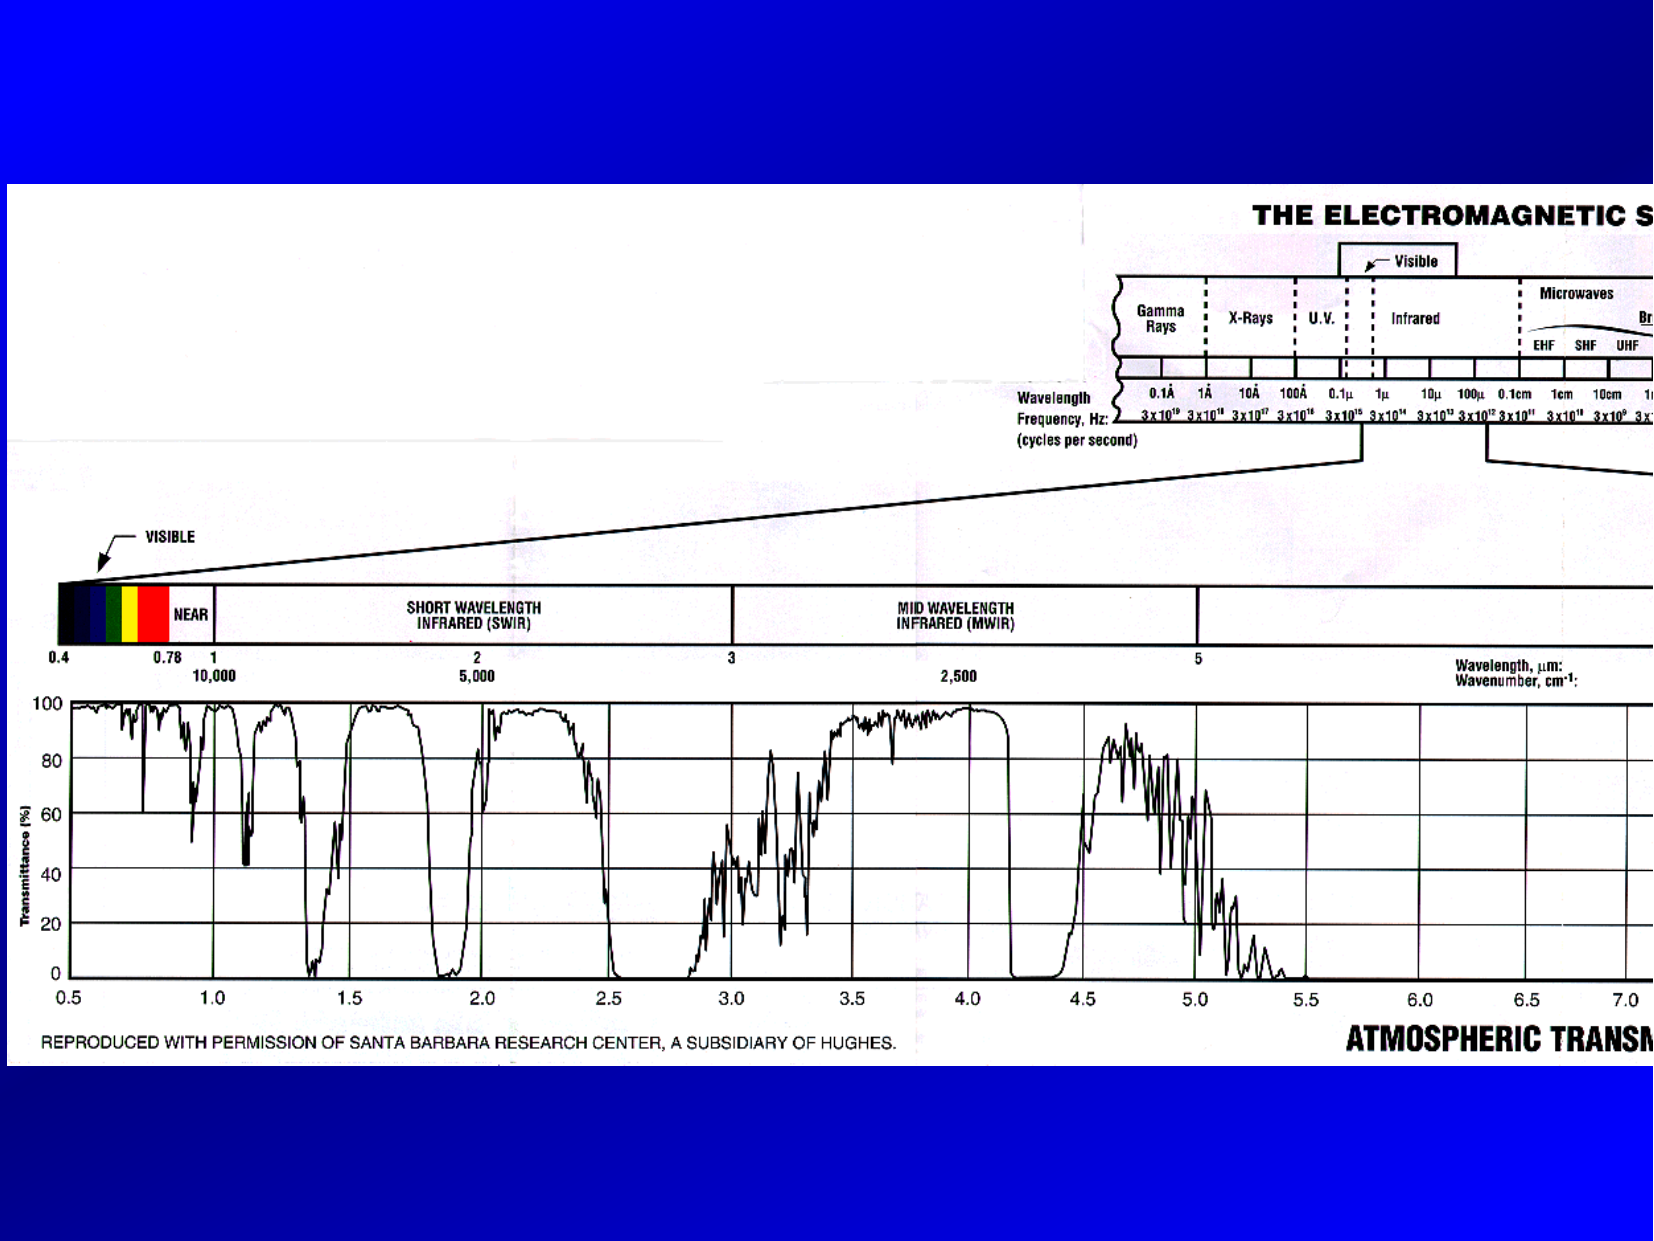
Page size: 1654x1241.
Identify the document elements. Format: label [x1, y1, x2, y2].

picture [7, 184, 1653, 1066]
